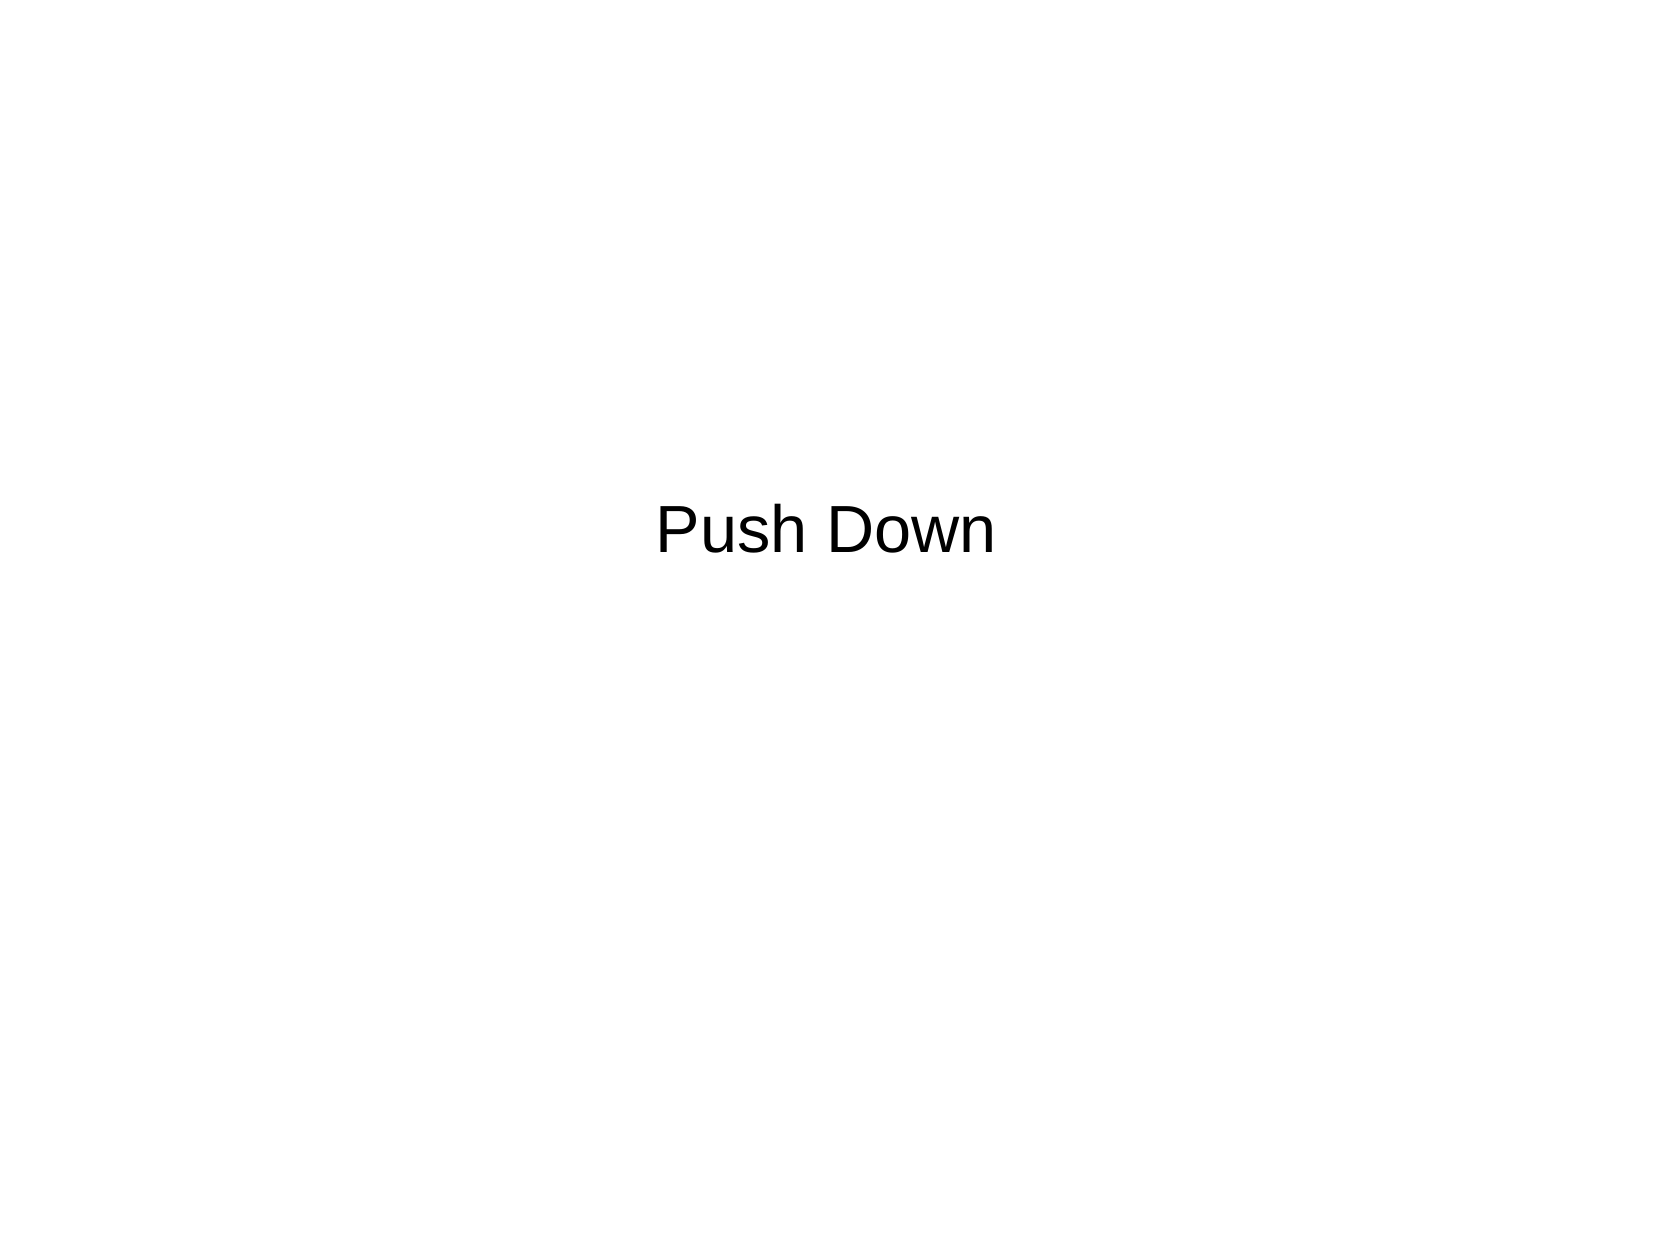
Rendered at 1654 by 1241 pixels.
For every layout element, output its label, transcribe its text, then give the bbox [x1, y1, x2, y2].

subtitle Push Down [82, 49, 1571, 1010]
